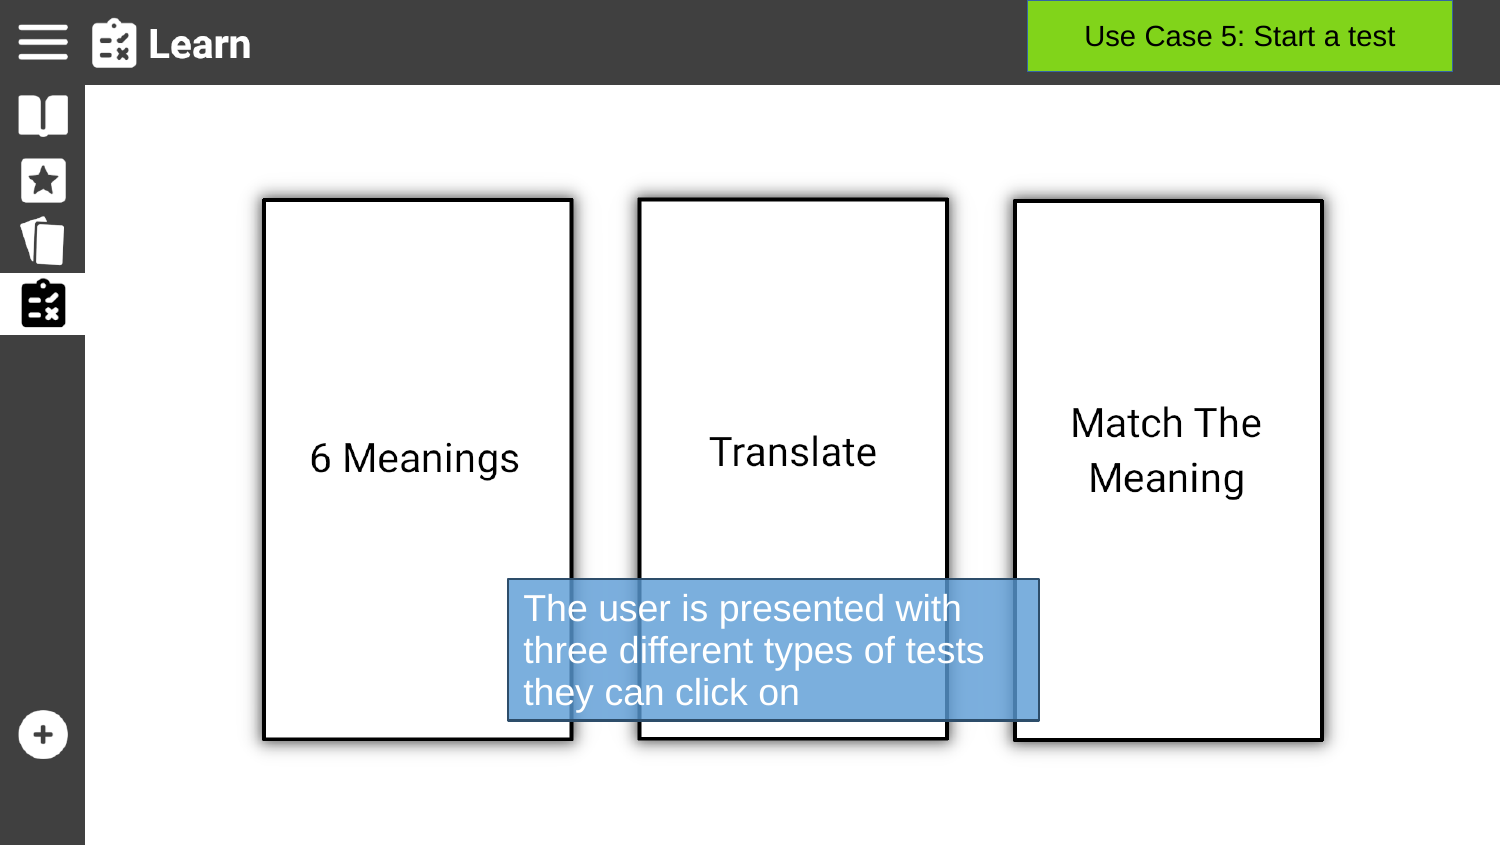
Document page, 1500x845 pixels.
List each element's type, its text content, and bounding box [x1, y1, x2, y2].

text_box The user is presented with three different types of tests they can click on [507, 578, 1040, 721]
picture [0, 0, 1500, 845]
text_box Use Case 5: Start a test [1027, 0, 1453, 72]
